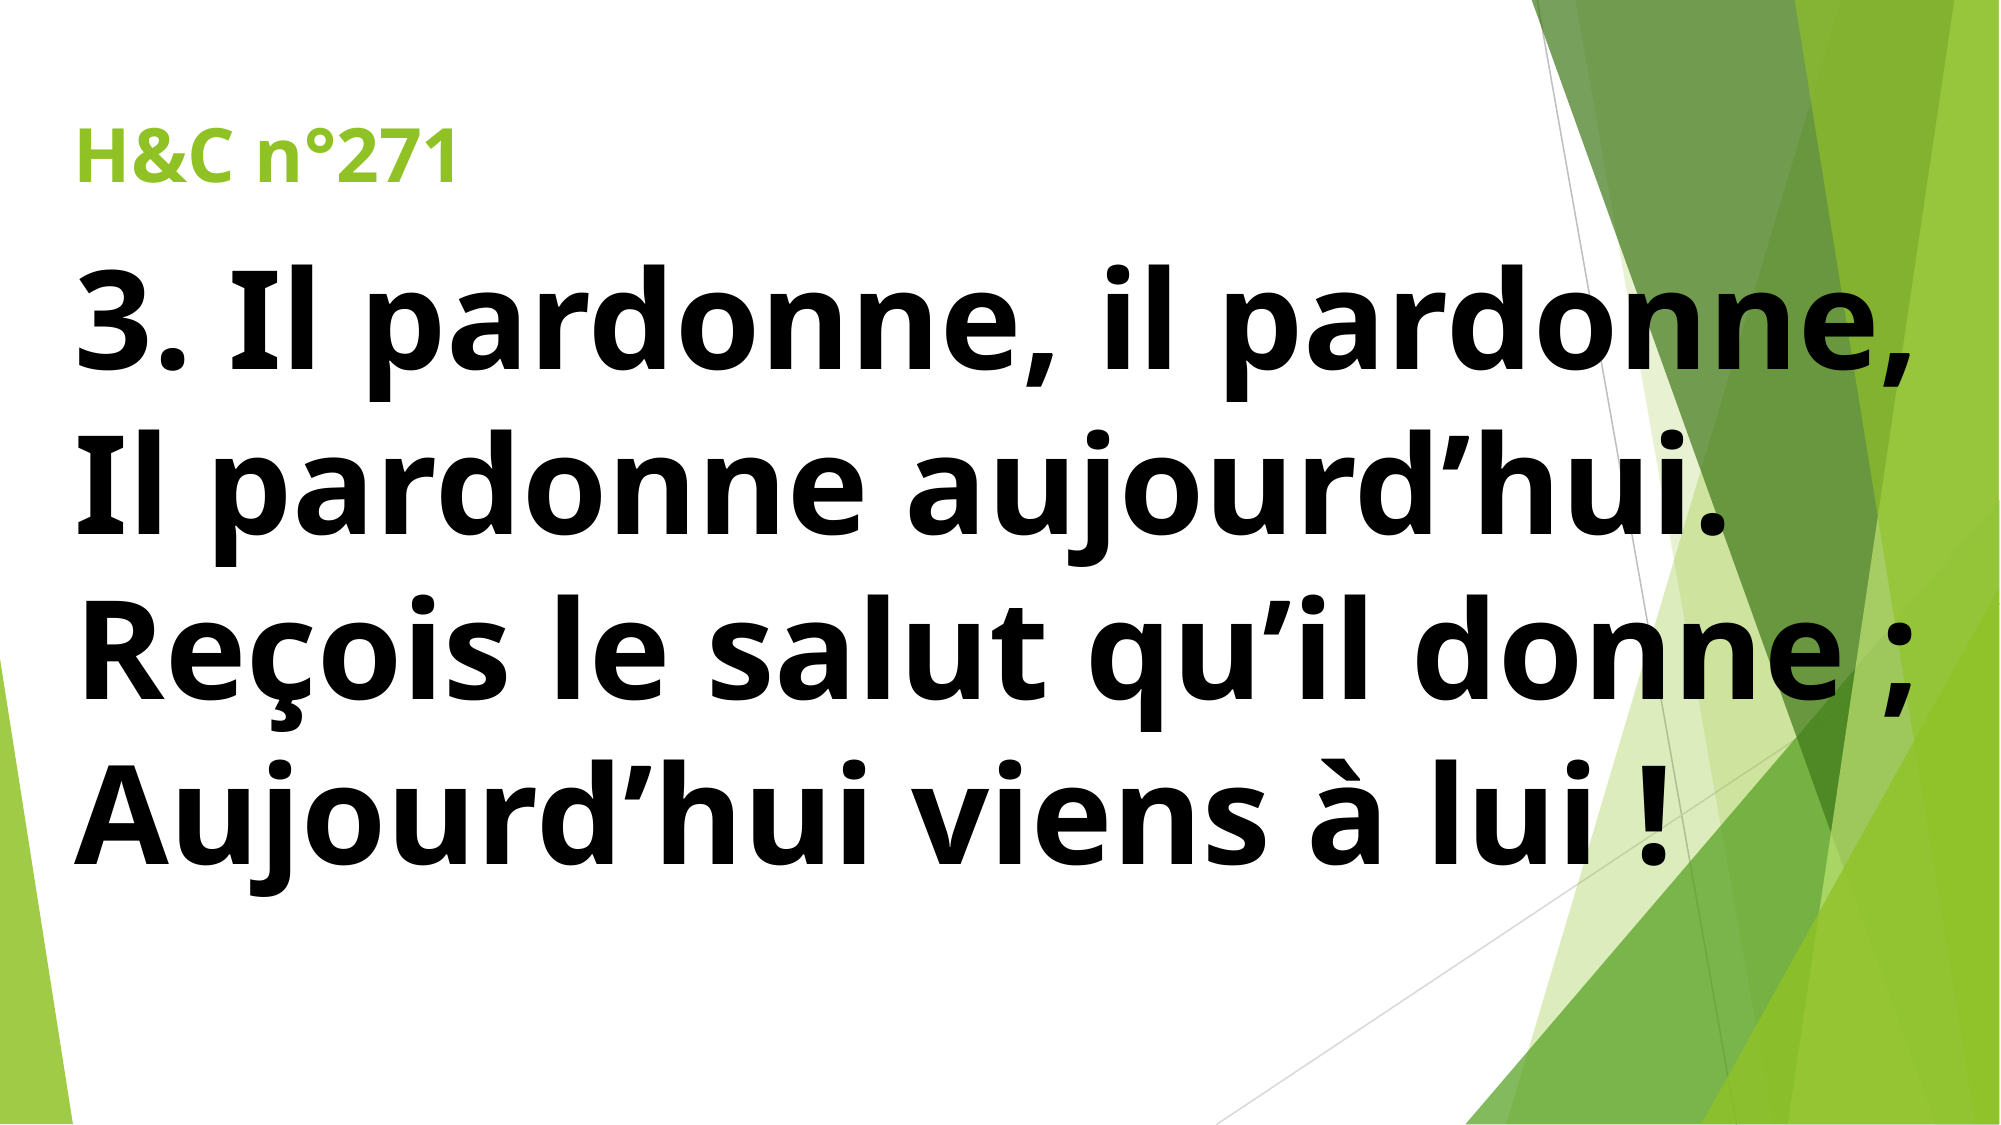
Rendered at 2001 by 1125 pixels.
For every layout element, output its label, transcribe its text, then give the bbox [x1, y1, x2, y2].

text_box H&C n°271 [59, 99, 1522, 224]
text_box 3. Il pardonne, il pardonne, Il pardonne aujourd’hui. Reçois le salut qu’il donne ; Aujourd’hui viens à lui ! [59, 224, 1949, 1063]
